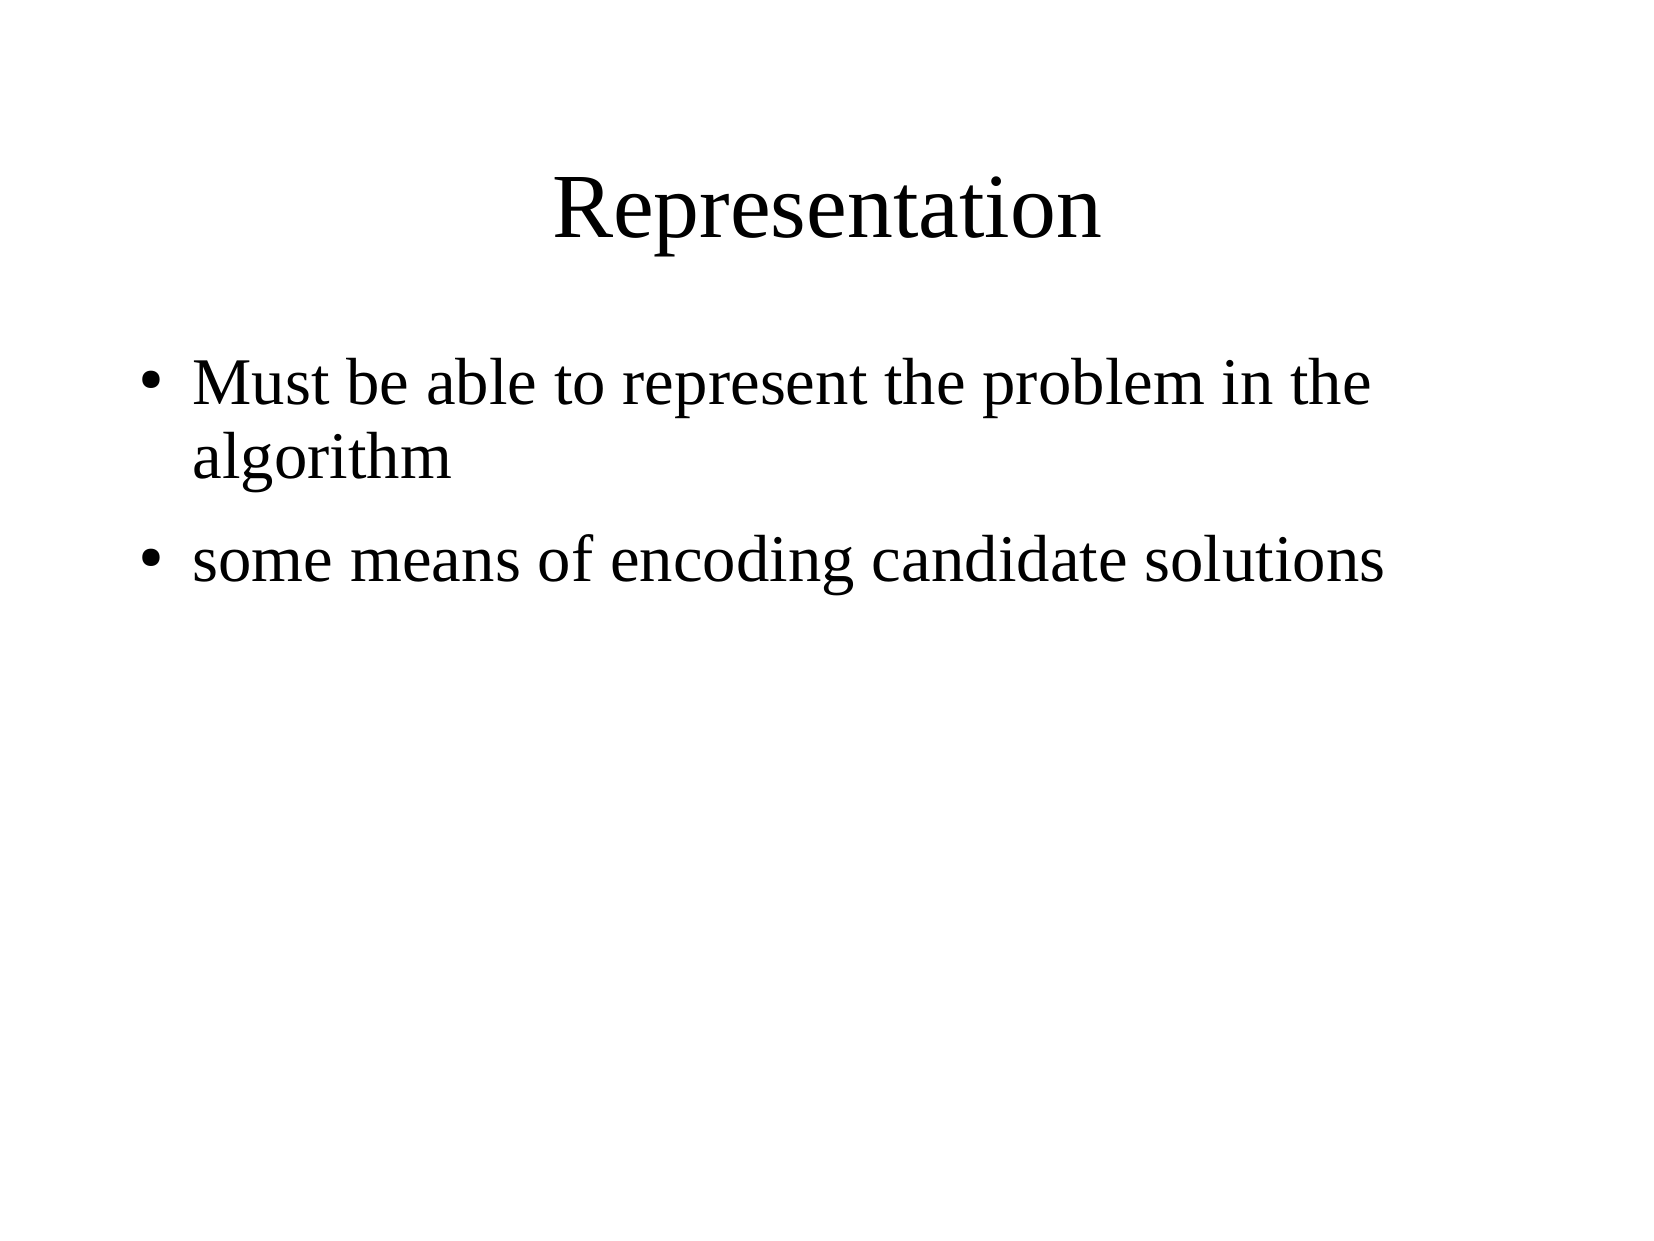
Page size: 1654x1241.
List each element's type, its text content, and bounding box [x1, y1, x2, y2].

title Representation [121, 102, 1534, 311]
list Must be able to represent the problem in the algorithm some means of encoding candidate solutions [121, 344, 1534, 1127]
